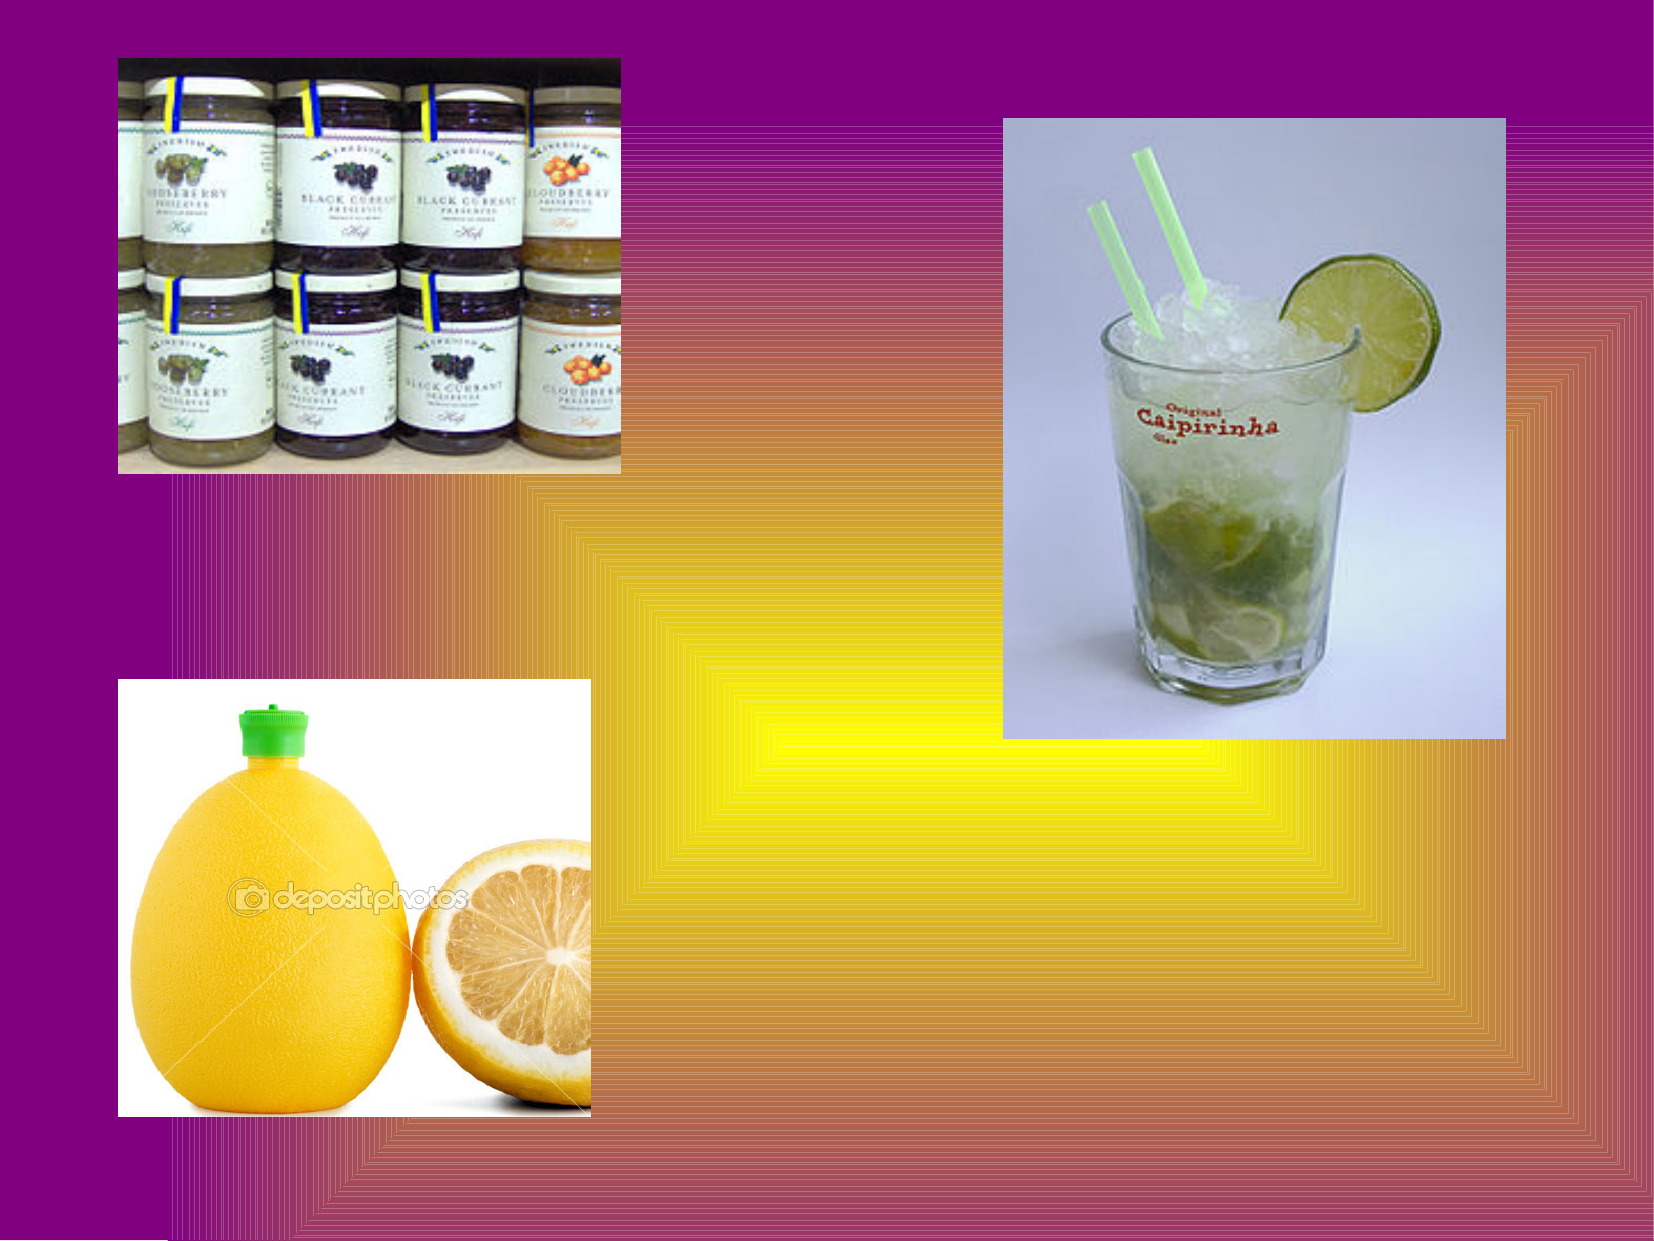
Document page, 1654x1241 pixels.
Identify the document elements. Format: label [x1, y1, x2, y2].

picture [118, 59, 621, 474]
picture [118, 679, 591, 1117]
picture [1003, 118, 1506, 739]
